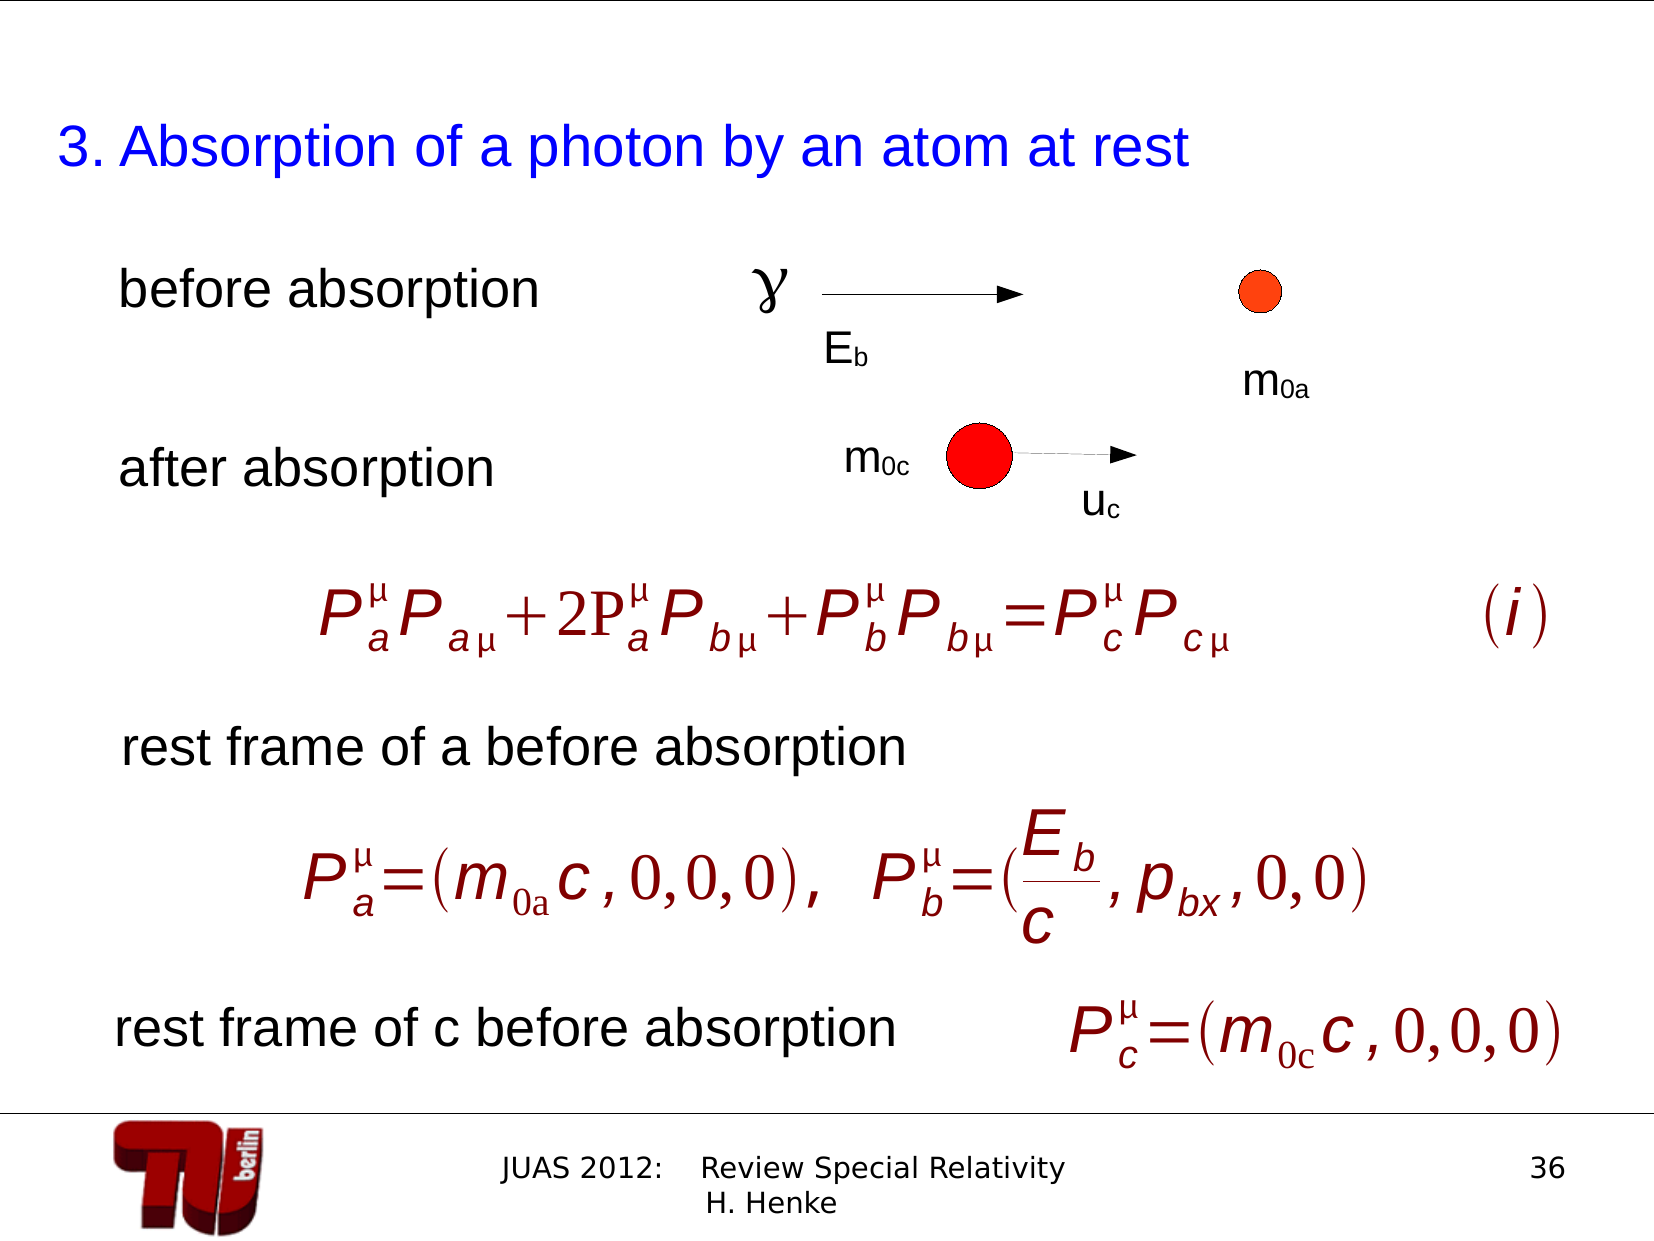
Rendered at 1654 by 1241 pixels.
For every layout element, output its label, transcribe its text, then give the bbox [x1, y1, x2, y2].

chart [312, 570, 1557, 660]
chart [296, 794, 1376, 958]
picture [112, 1119, 265, 1238]
chart [744, 239, 800, 315]
text_box m0a [1227, 346, 1325, 428]
text_box before absorption [104, 251, 605, 327]
text_box rest frame of c before absorption [99, 989, 1022, 1066]
text_box uc [1066, 466, 1160, 548]
text_box after absorption [104, 430, 605, 506]
text_box Eb [808, 314, 899, 396]
chart [1061, 987, 1570, 1077]
text_box rest frame of a before absorption [106, 708, 1024, 785]
text_box 3. Absorption of a photon by an atom at rest [42, 106, 1273, 187]
text_box [946, 422, 1013, 489]
text_box m0c [828, 423, 938, 505]
text_box [1238, 269, 1282, 313]
